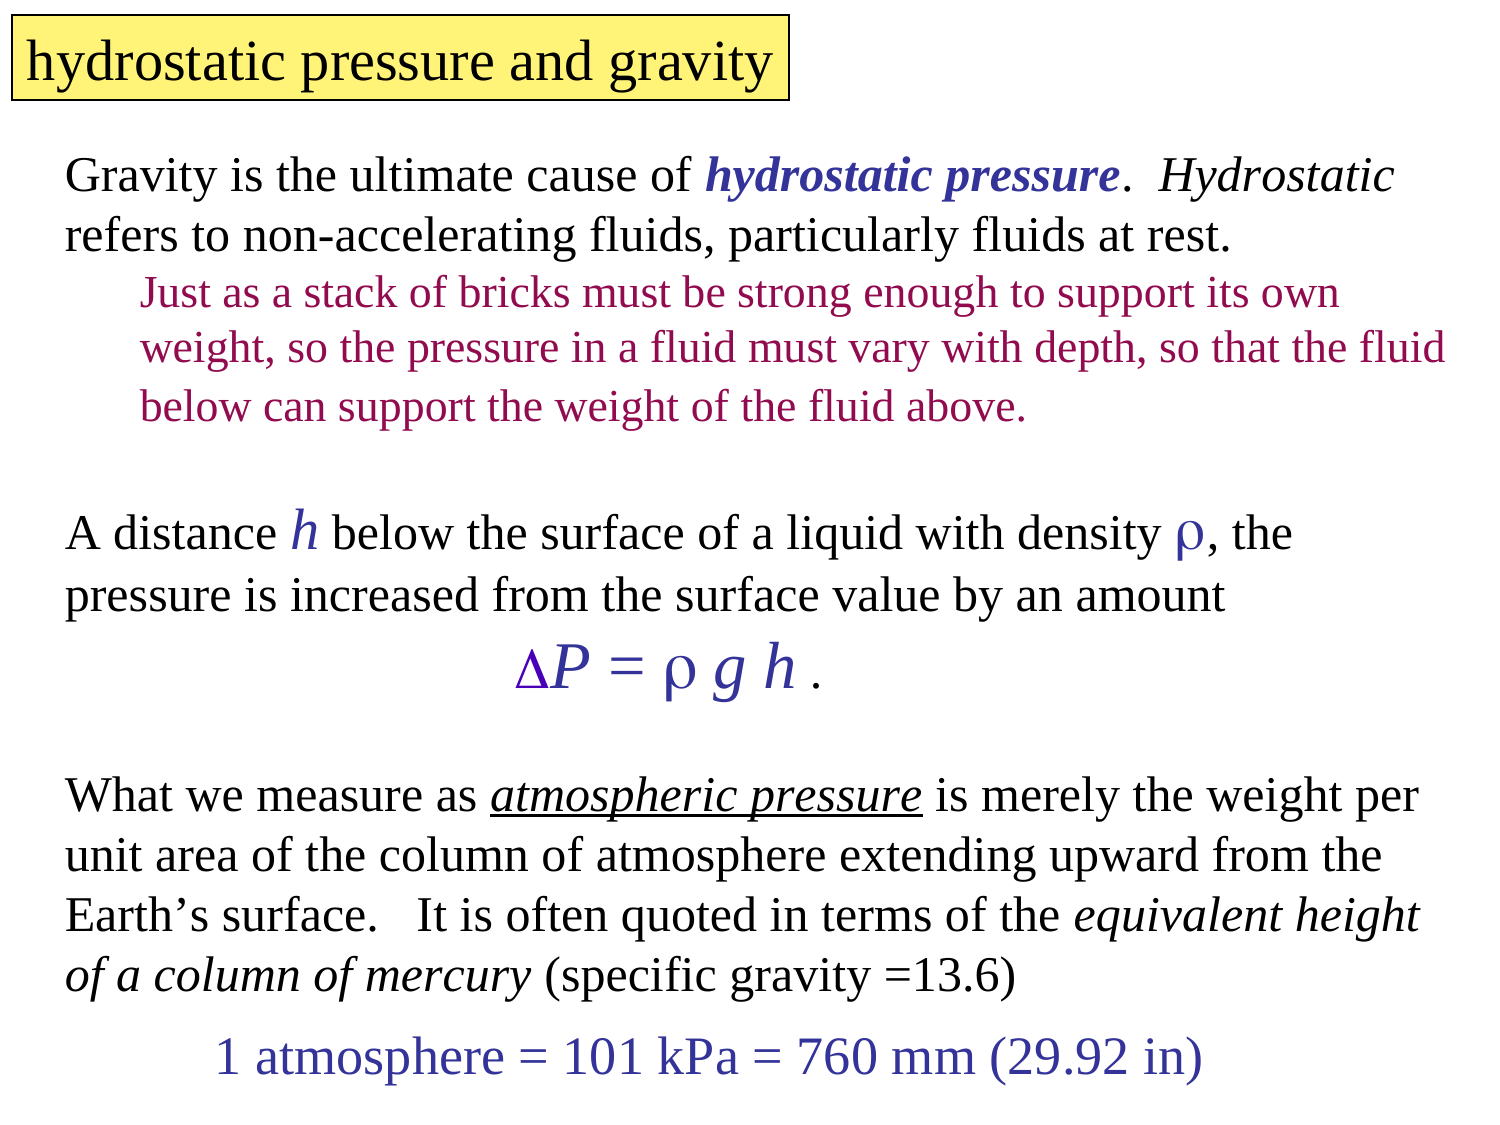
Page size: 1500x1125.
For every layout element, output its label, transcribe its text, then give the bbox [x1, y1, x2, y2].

text_box hydrostatic pressure and gravity [12, 14, 789, 101]
text_box Gravity is the ultimate cause of hydrostatic pressure. Hydrostatic refers to non-accelerating fluids, particularly fluids at rest. Just as a stack of bricks must be strong enough to support its own weight, so the pressure in a fluid must vary with depth, so that the fluid below can support the weight of the fluid above. A distance h below the surface of a liquid with density ρ, the pressure is increased from the surface value by an amount ΔP = ρ g h . What we measure as atmospheric pressure is merely the weight per unit area of the column of atmosphere extending upward from the Earth’s surface. It is often quoted in terms of the equivalent height of a column of mercury (specific gravity =13.6) 1 atmosphere = 101 kPa = 760 mm (29.92 in) [50, 133, 1463, 1094]
